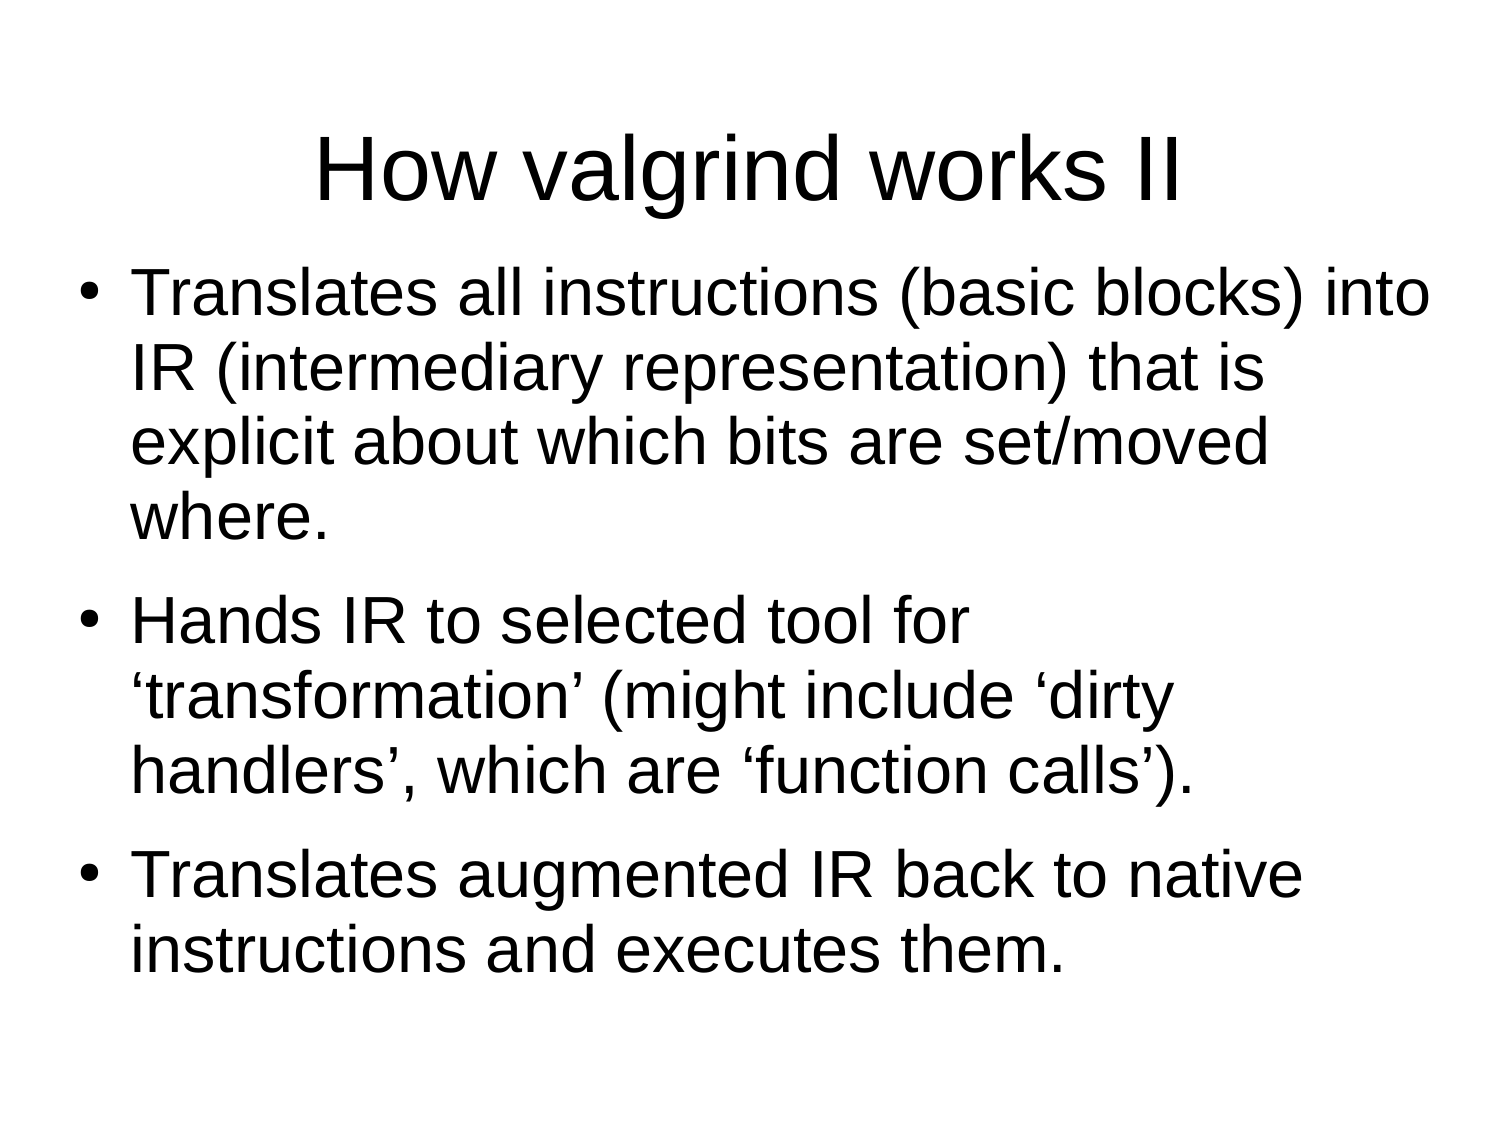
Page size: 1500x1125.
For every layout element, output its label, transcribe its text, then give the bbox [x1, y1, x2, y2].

title How valgrind works II [103, 59, 1397, 254]
list Translates all instructions (basic blocks) into IR (intermediary representation) that is explicit about which bits are set/moved where. Hands IR to selected tool for ‘transformation’ (might include ‘dirty handlers’, which are ‘function calls’). Translates augmented IR back to native instructions and executes them. [60, 254, 1441, 1066]
